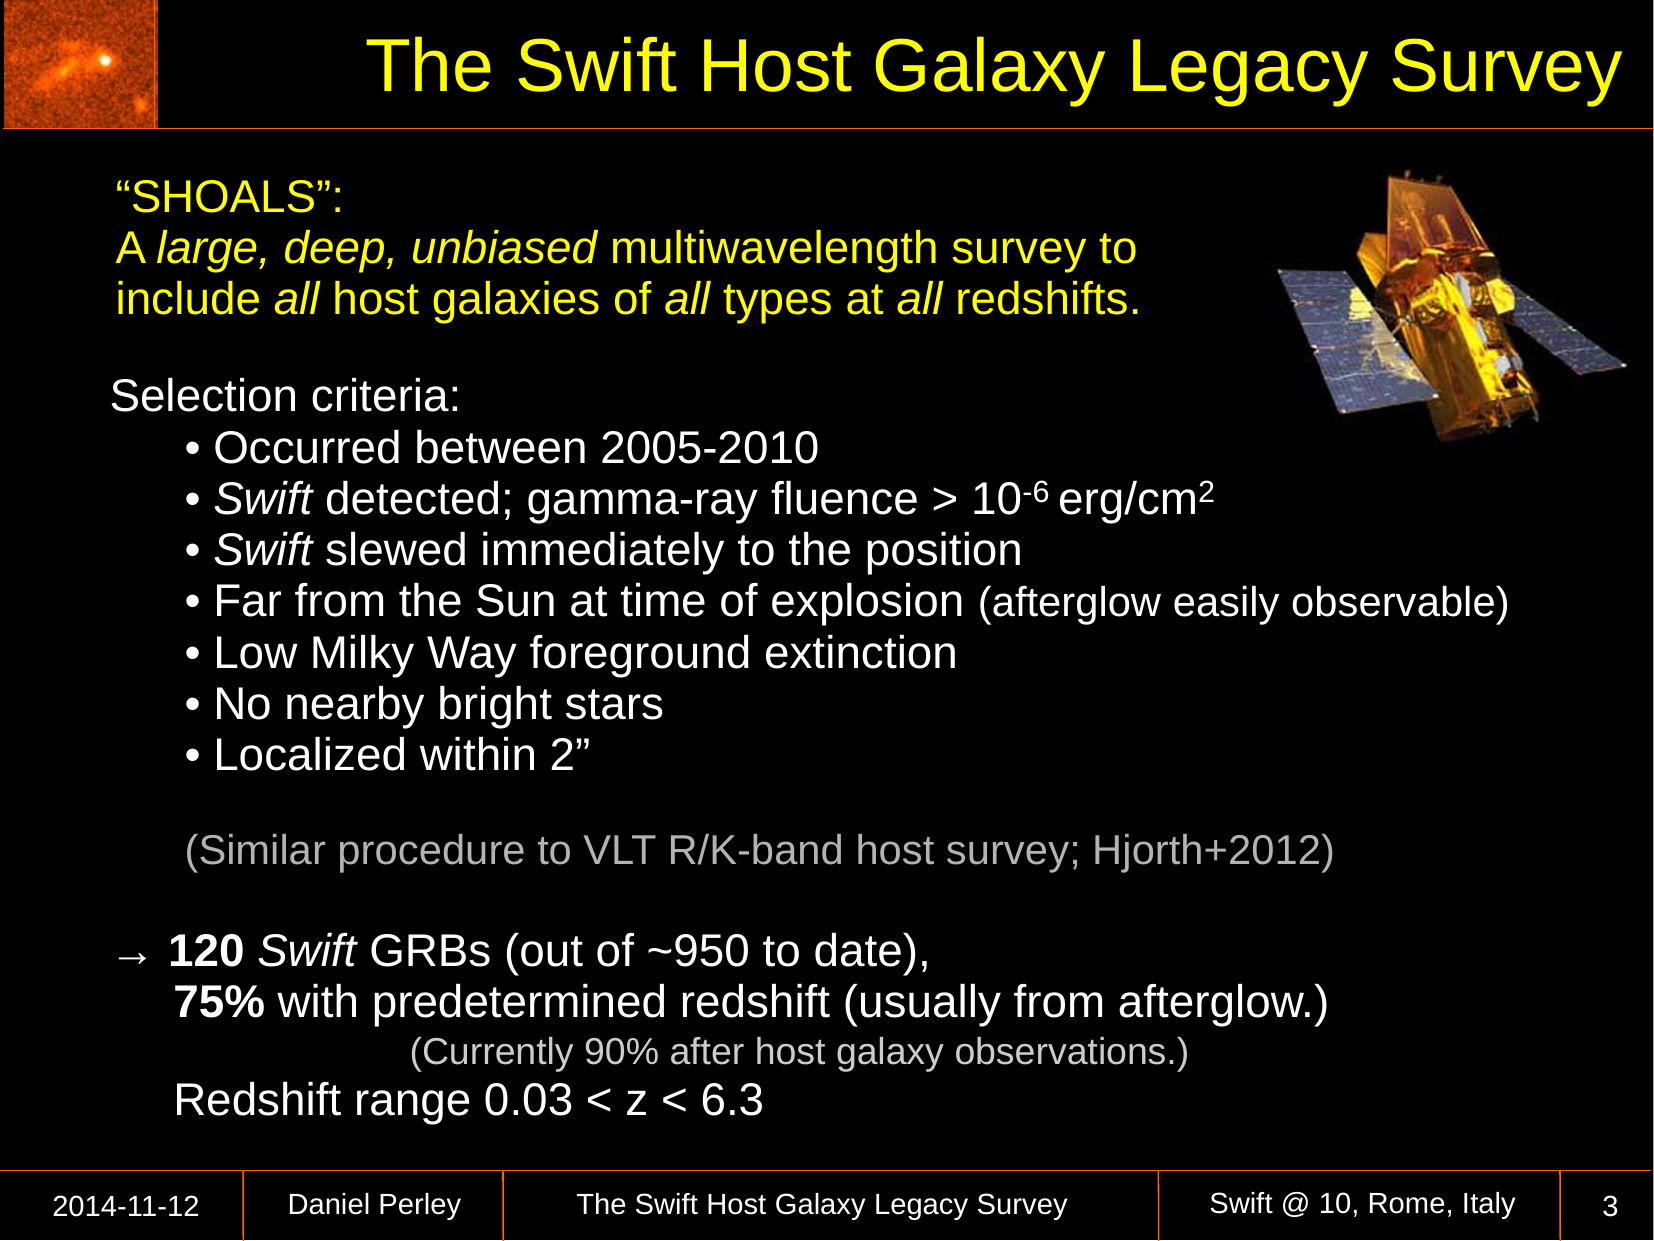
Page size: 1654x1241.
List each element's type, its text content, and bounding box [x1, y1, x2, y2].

picture [4, 0, 154, 128]
picture [1255, 144, 1649, 499]
text_box Selection criteria: • Occurred between 2005-2010 • Swift detected; gamma-ray fluence > 10-6 erg/cm2 • Swift slewed immediately to the position • Far from the Sun at time of explosion (afterglow easily observable) • Low Milky Way foreground extinction • No nearby bright stars • Localized within 2” (Similar procedure to VLT R/K-band host survey; Hjorth+2012) → 120 Swift GRBs (out of ~950 to date), 75% with predetermined redshift (usually from afterglow.) (Currently 90% after host galaxy observations.) Redshift range 0.03 < z < 6.3 [94, 362, 1558, 1134]
title The Swift Host Galaxy Legacy Survey [187, 15, 1624, 116]
text_box “SHOALS”: A large, deep, unbiased multiwavelength survey to include all host galaxies of all types at all redshifts. [100, 163, 1163, 332]
